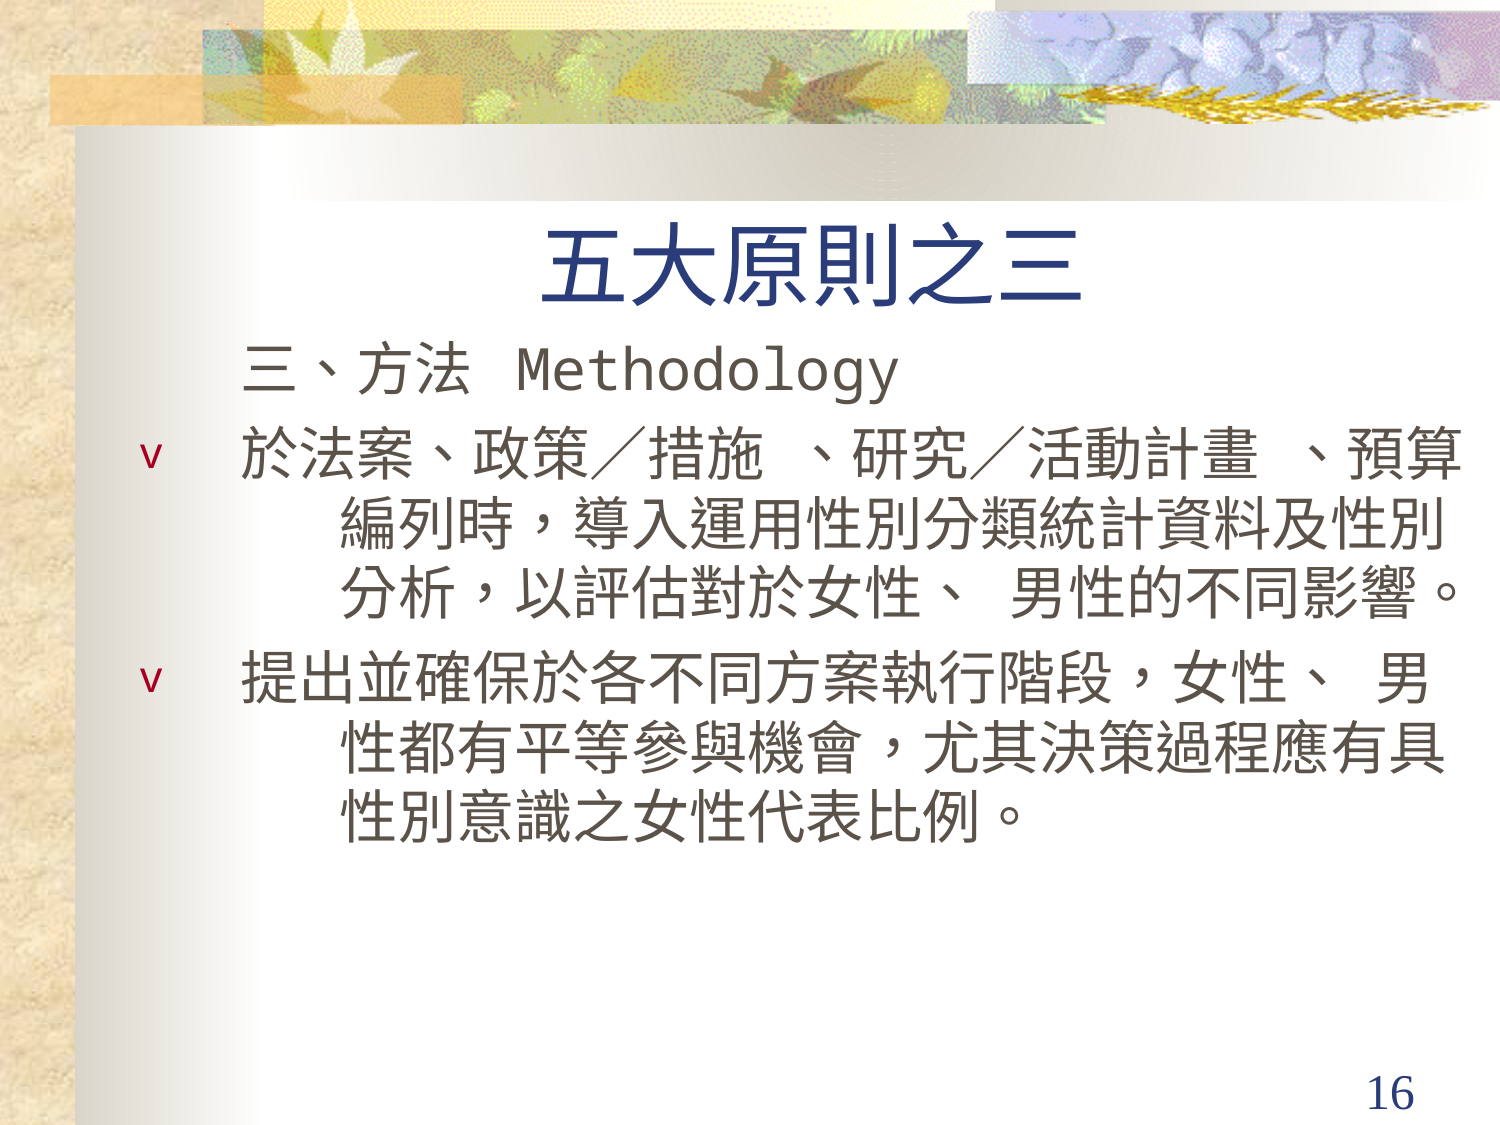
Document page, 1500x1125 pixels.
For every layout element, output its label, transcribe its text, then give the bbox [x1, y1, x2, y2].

text_box [1350, 1088, 1500, 1125]
list 三、方法 Methodology 於法案、政策／措施 、研究／活動計畫 、預算編列時，導入運用性別分類統計資料及性別分析，以評估對於女性、 男性的不同影響。 提出並確保於各不同方案執行階段，女性、 男性都有平等參與機會，尤其決策過程應有具性別意識之女性代表比例。 [125, 324, 1500, 1088]
title 五大原則之三 [174, 137, 1450, 324]
